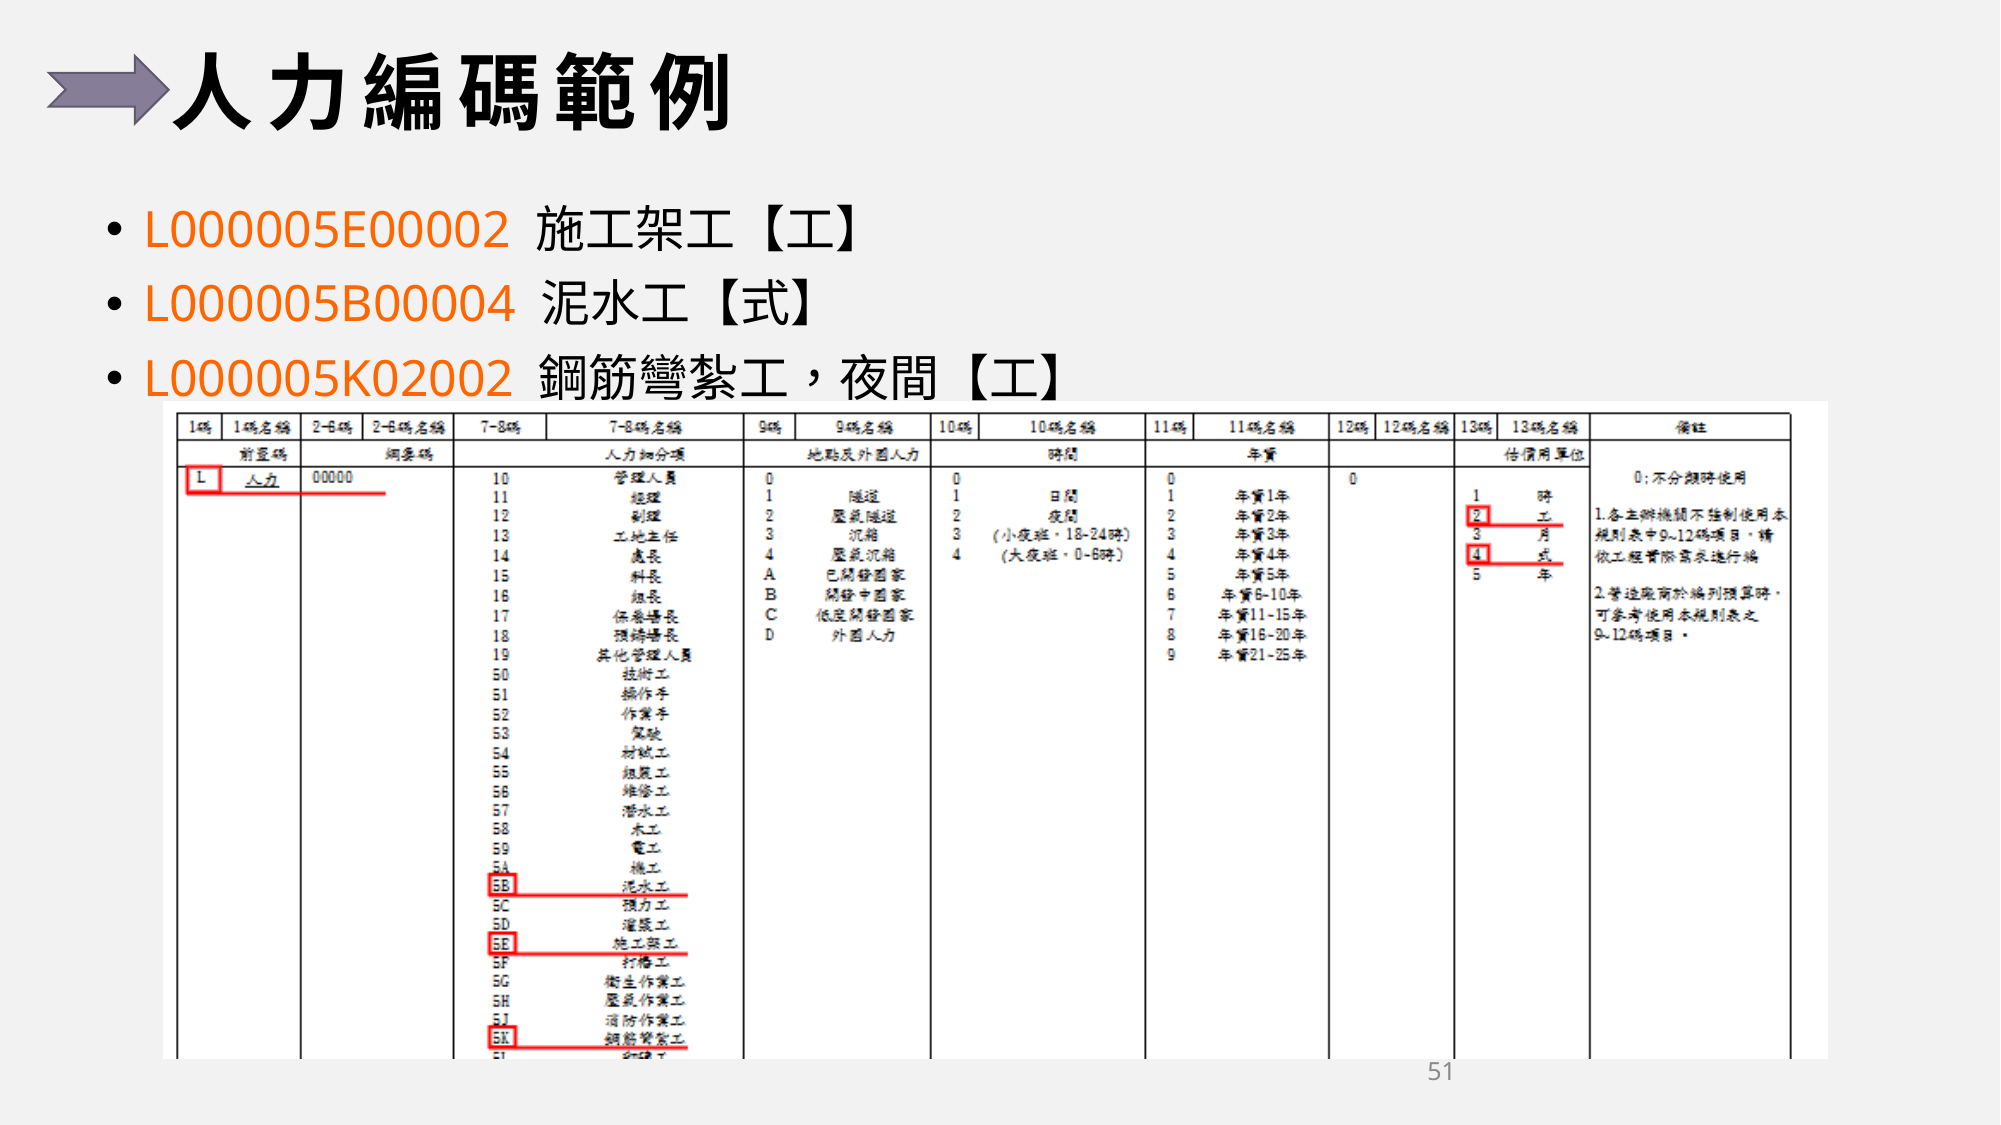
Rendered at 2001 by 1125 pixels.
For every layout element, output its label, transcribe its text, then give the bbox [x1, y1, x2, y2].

text_box L000005E00002 施工架工【工】 L000005B00004 泥水工【式】 L000005K02002 鋼筋彎紮工，夜間【工】 [90, 196, 1464, 428]
chart [163, 401, 1828, 1059]
text_box 人力編碼範例 [155, 32, 1684, 149]
text_box 51 [1412, 1042, 1863, 1103]
text_box [48, 55, 155, 124]
